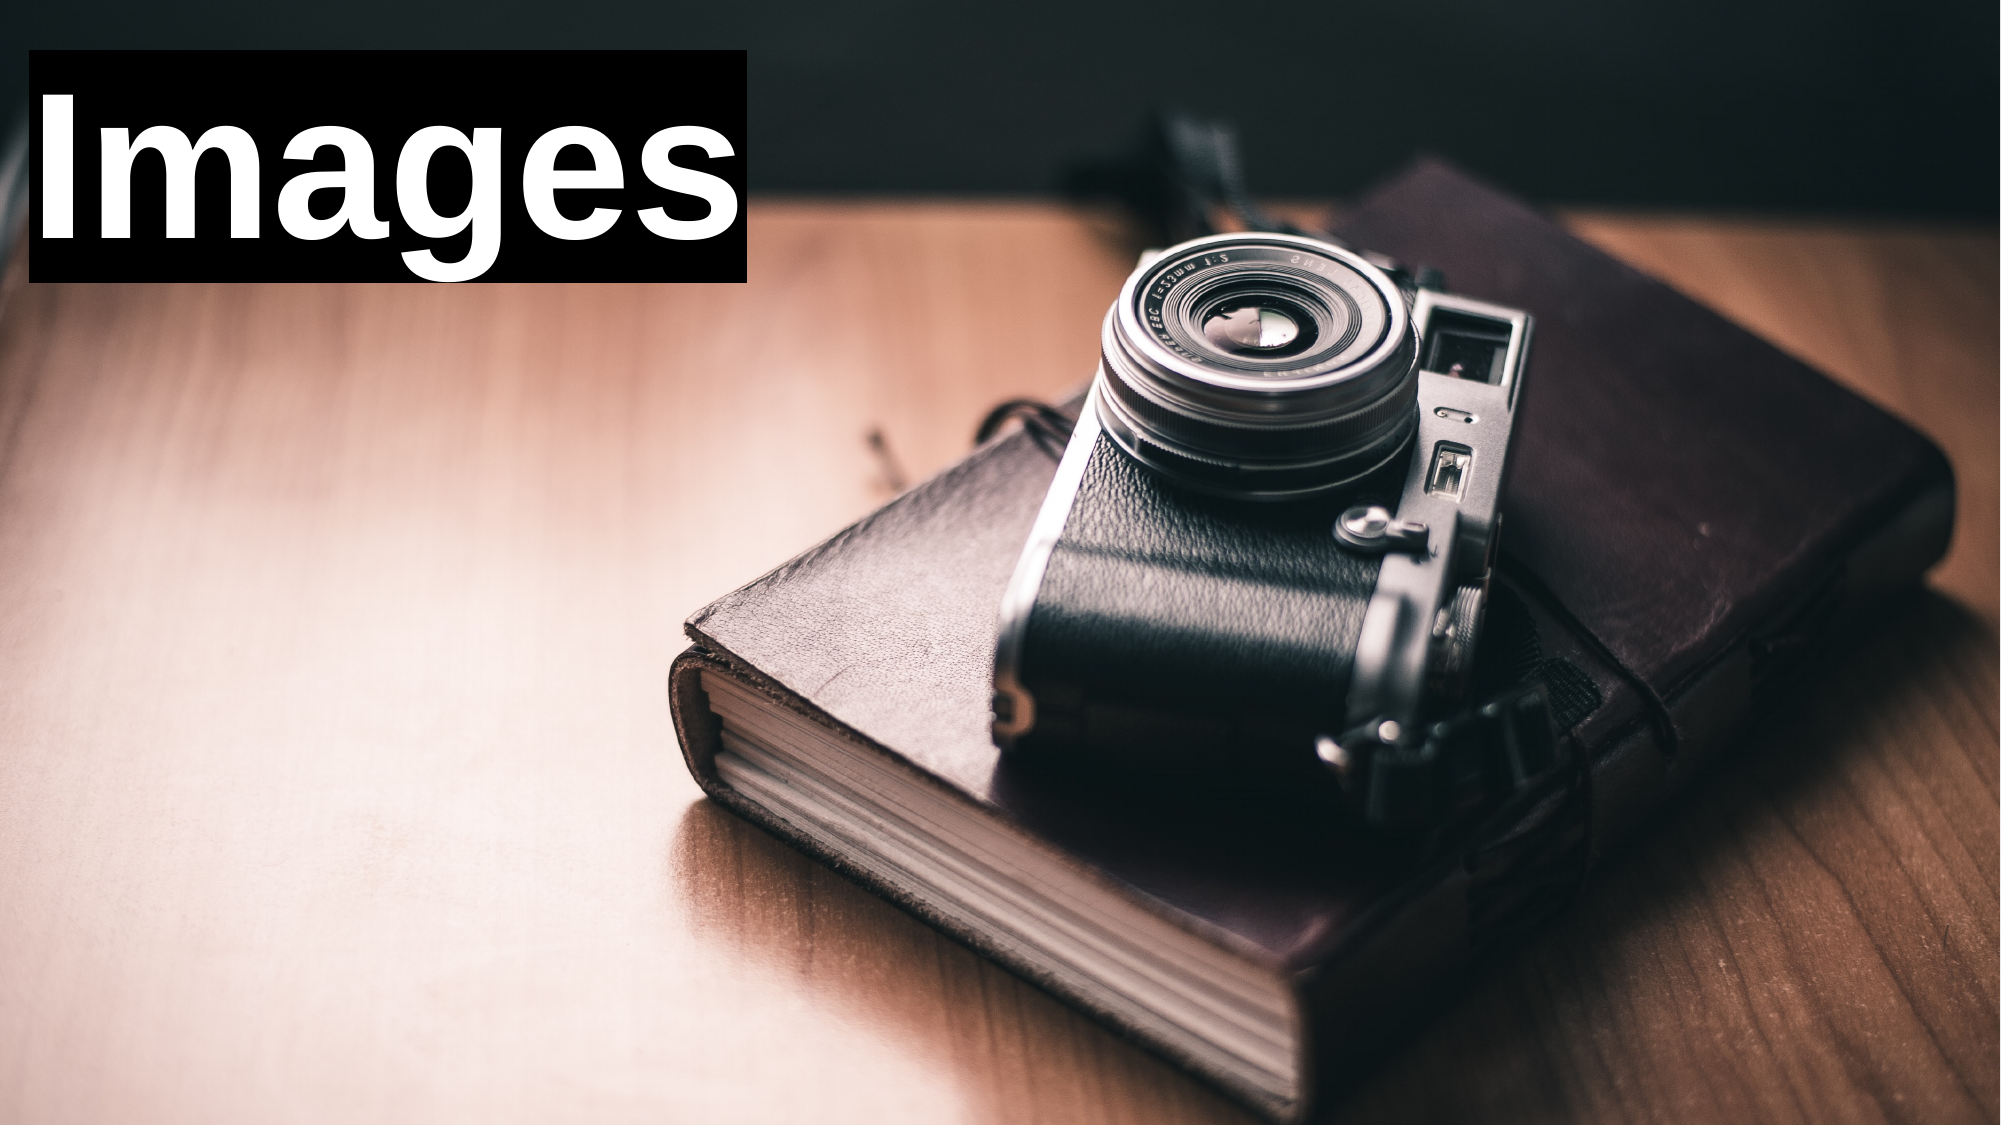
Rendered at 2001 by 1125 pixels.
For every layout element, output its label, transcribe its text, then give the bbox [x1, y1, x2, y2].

text_box Images [14, 51, 1840, 256]
picture [0, 0, 2000, 1125]
